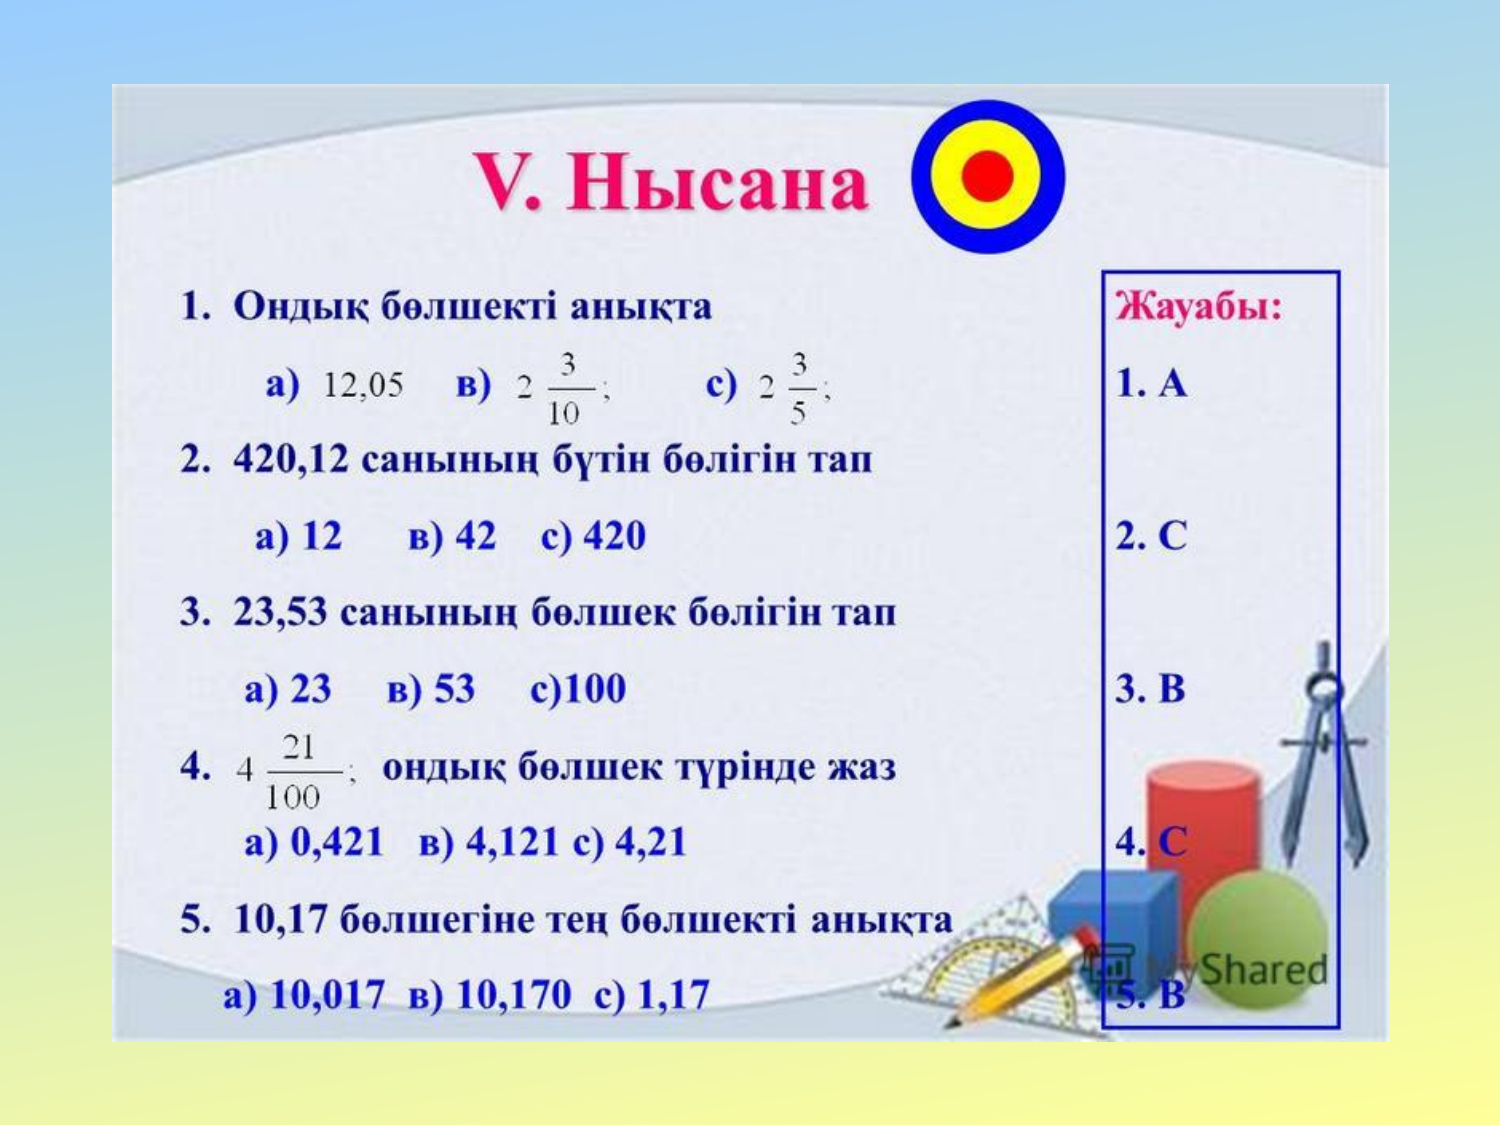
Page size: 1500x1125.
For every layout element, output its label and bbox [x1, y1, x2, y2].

picture [112, 84, 1389, 1042]
